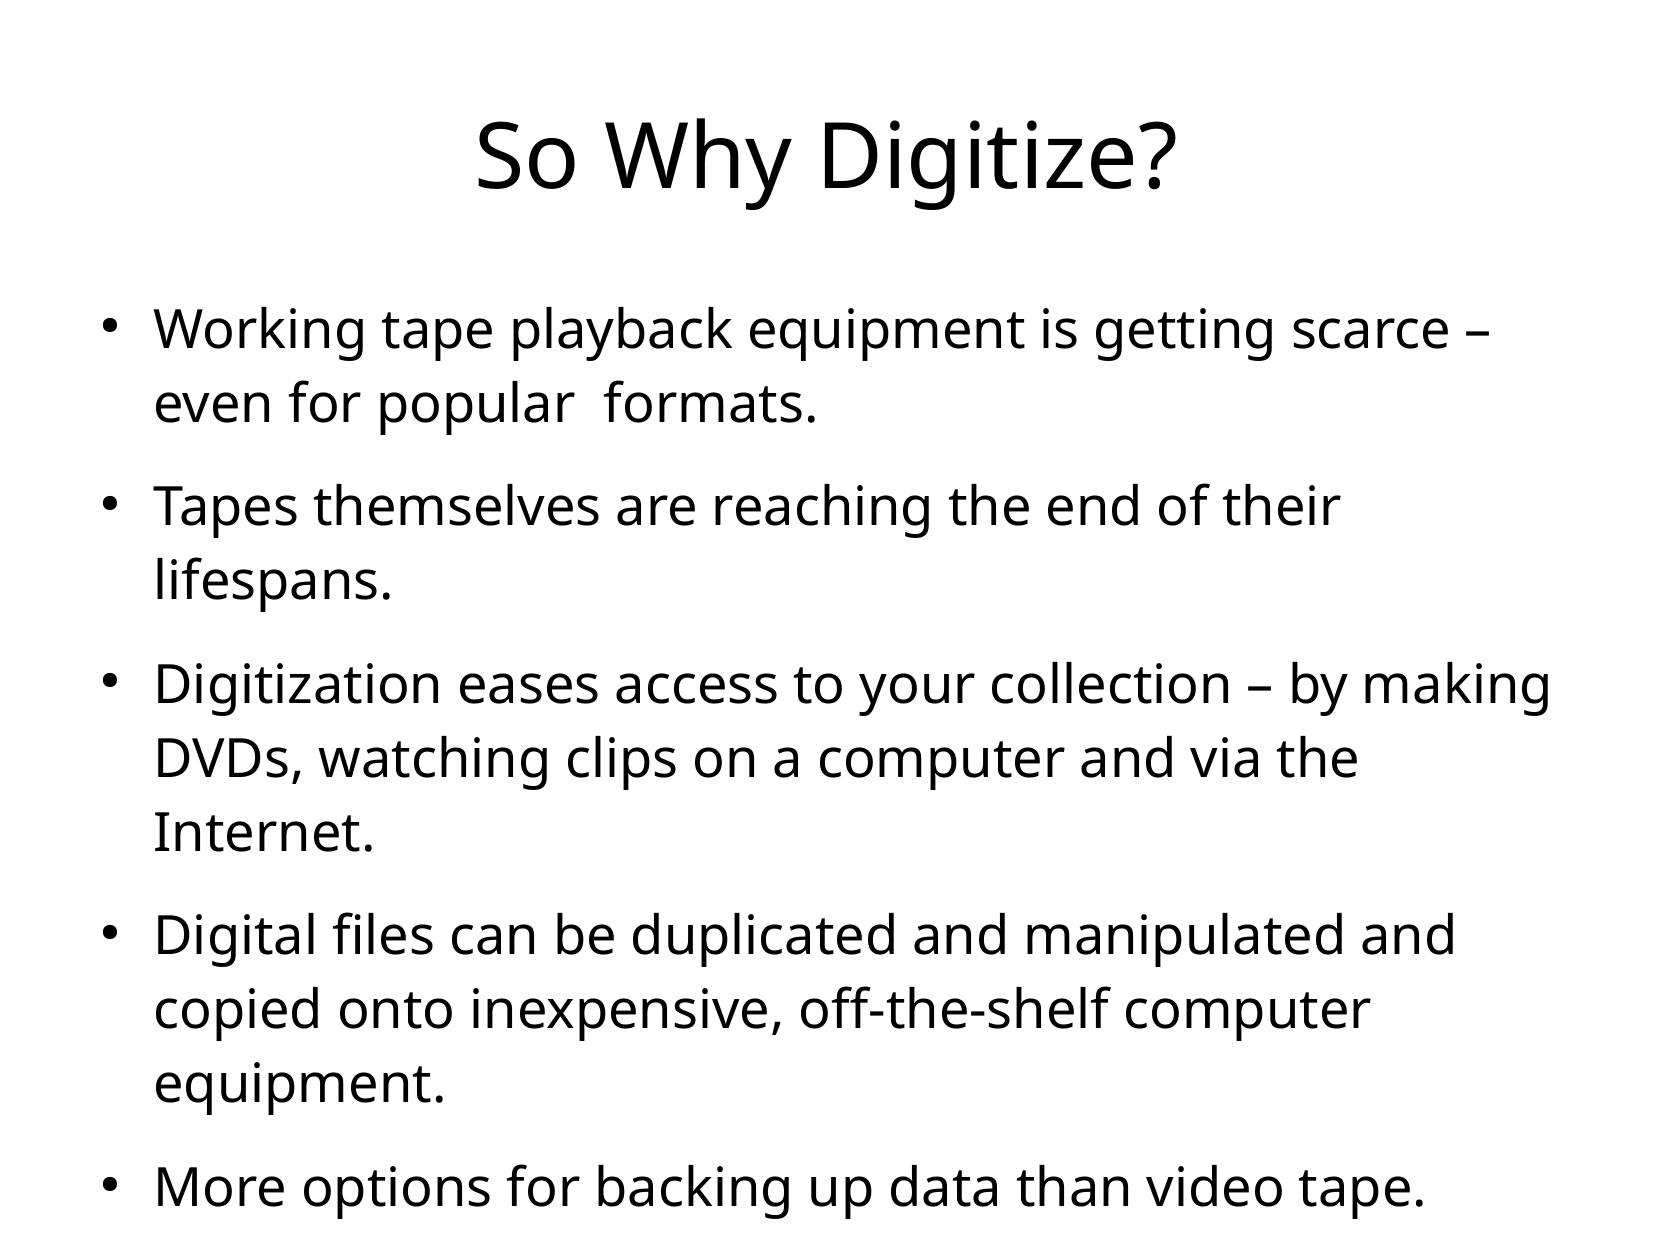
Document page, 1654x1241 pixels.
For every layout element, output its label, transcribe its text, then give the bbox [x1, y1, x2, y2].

list Working tape playback equipment is getting scarce – even for popular formats. Tapes themselves are reaching the end of their lifespans. Digitization eases access to your collection – by making DVDs, watching clips on a computer and via the Internet. Digital files can be duplicated and manipulated and copied onto inexpensive, off-the-shelf computer equipment. More options for backing up data than video tape. [82, 290, 1571, 1094]
title So Why Digitize? [82, 56, 1571, 250]
